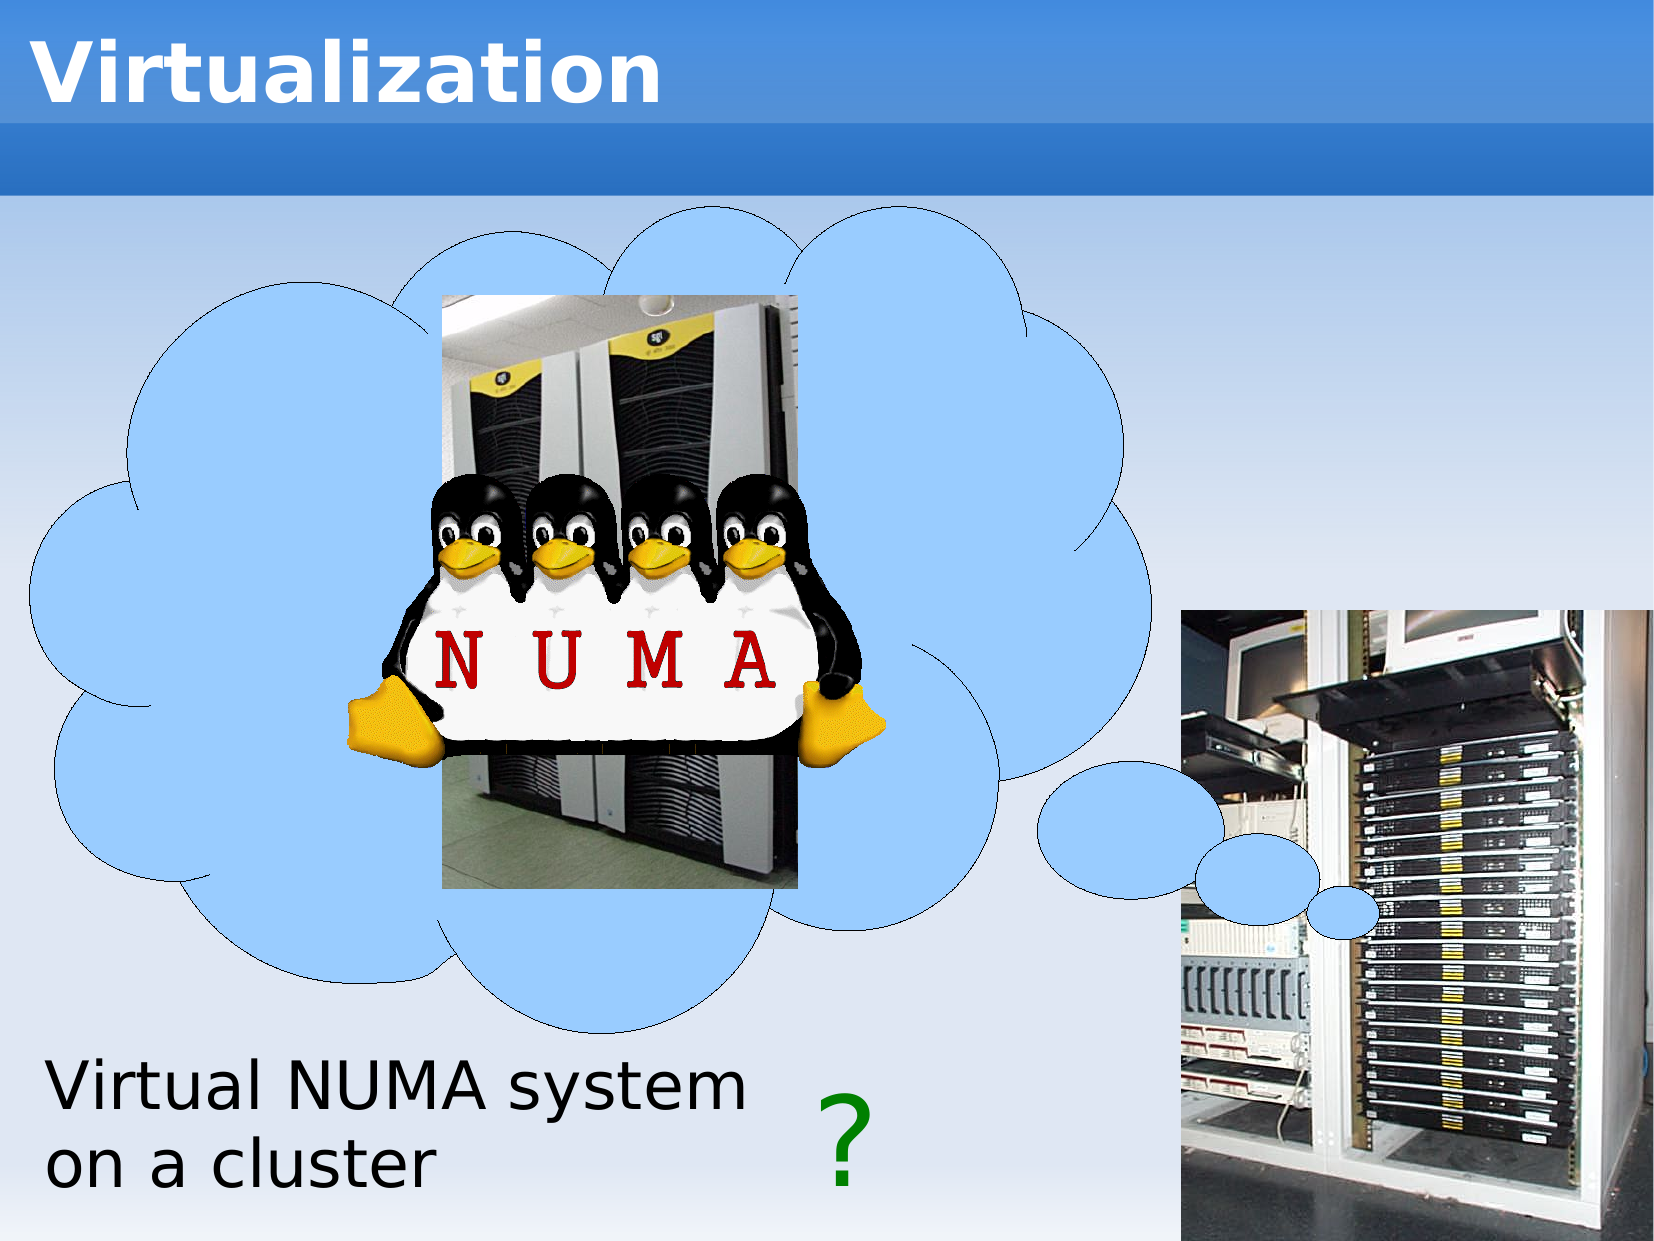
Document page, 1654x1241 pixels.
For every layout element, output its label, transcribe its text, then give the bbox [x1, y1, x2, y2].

text_box Virtual NUMA system on a cluster [29, 1040, 1300, 1211]
picture [0, 0, 1654, 1241]
text_box [29, 206, 1152, 1034]
text_box ? [797, 1062, 975, 1224]
title Virtualization [29, 0, 1536, 149]
text_box [1037, 761, 1380, 940]
